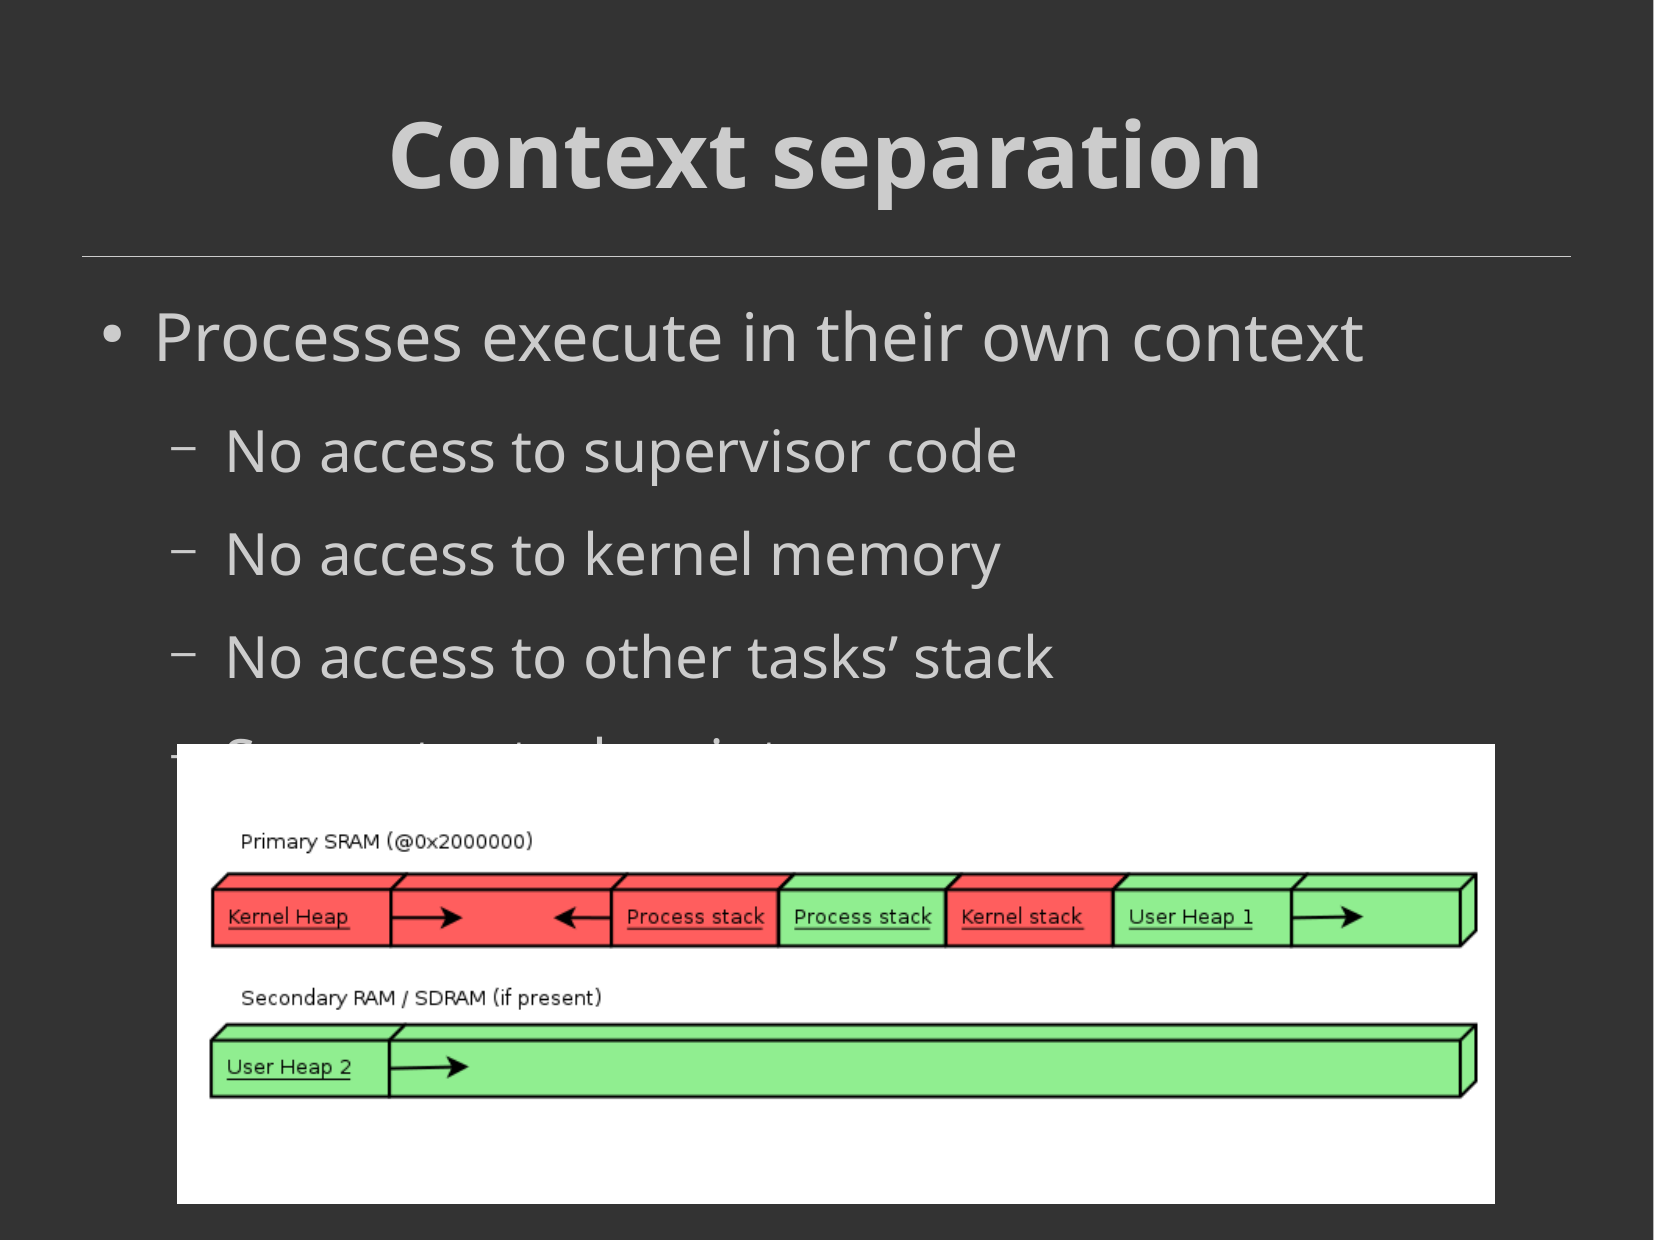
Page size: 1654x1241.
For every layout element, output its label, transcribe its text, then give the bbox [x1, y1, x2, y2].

list Processes execute in their own context No access to supervisor code No access to kernel memory No access to other tasks’ stack Separate stack pointer [82, 290, 1571, 1010]
title Context separation [82, 49, 1571, 257]
picture [177, 744, 1495, 1204]
